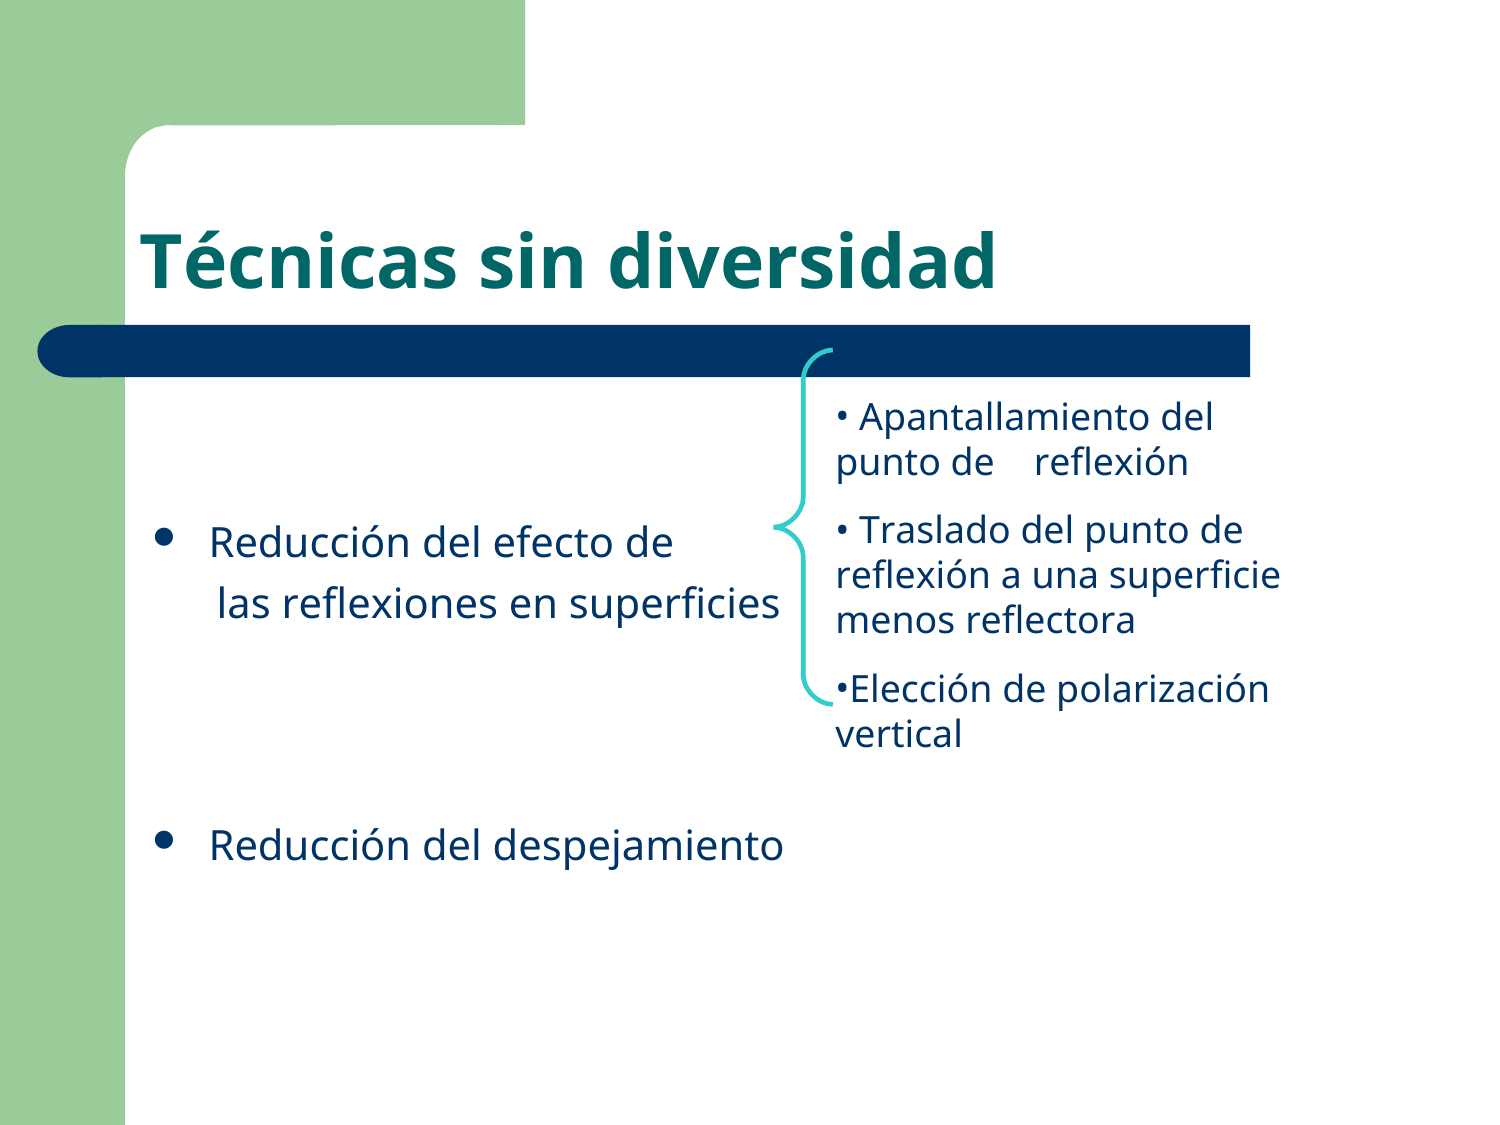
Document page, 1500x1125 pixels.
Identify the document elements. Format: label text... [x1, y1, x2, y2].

list Reducción del efecto de las reflexiones en superficies Reducción del despejamiento [787, 387, 820, 697]
title Técnicas sin diversidad [124, 124, 1425, 313]
text_box Apantallamiento del punto de reflexión Traslado del punto de reflexión a una superficie menos reflectora Elección de polarización vertical [820, 385, 1317, 763]
list Reducción del efecto de las reflexiones en superficies Reducción del despejamiento [137, 387, 1400, 999]
